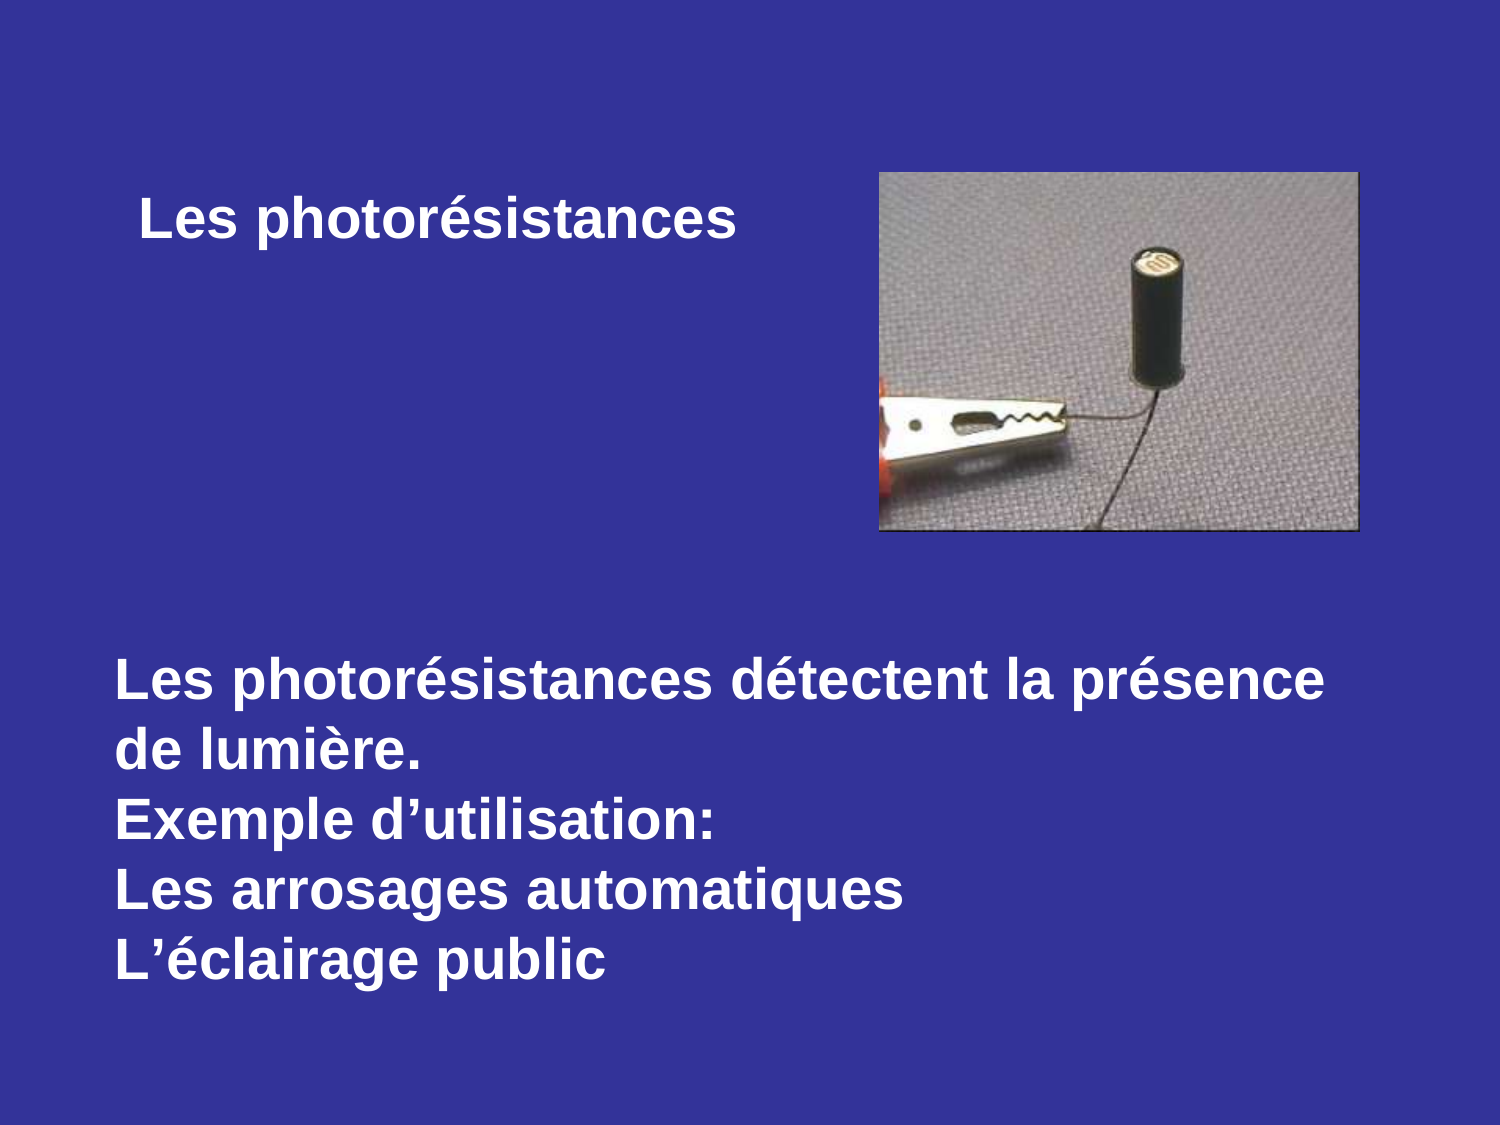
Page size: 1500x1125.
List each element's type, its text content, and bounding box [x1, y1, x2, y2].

picture [879, 172, 1360, 533]
text_box Les photorésistances [123, 172, 798, 259]
text_box Les photorésistances détectent la présence de lumière. Exemple d’utilisation: Les arrosages automatiques L’éclairage public [100, 633, 1400, 999]
